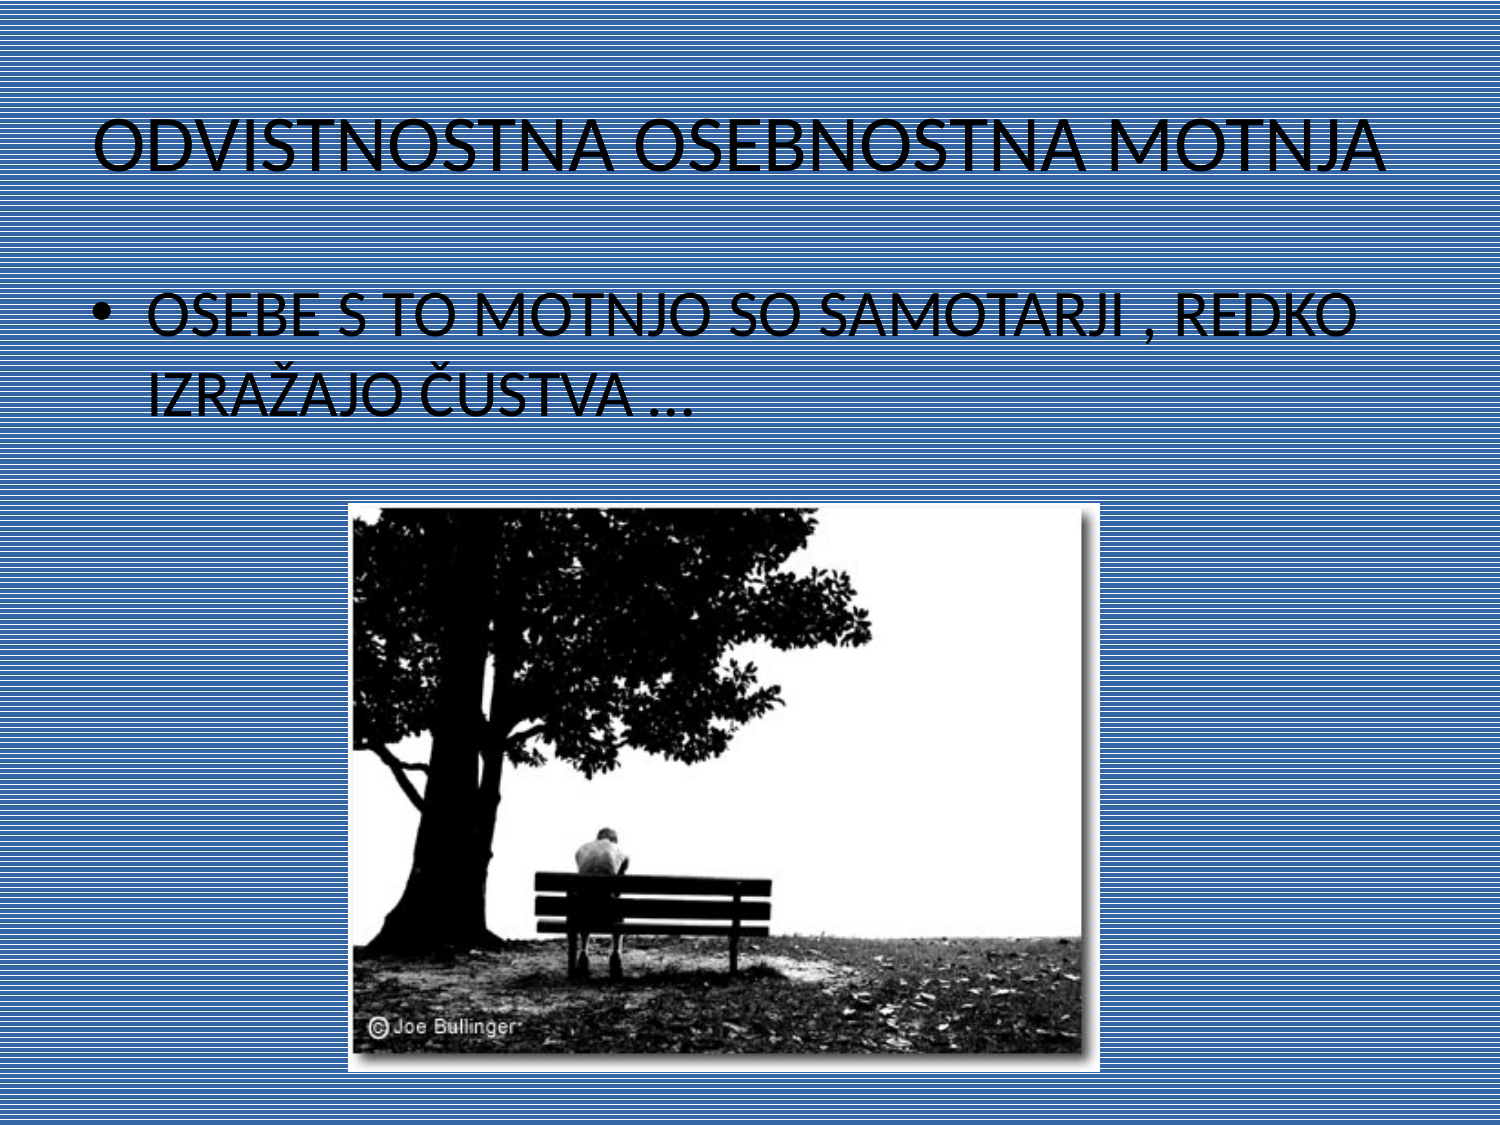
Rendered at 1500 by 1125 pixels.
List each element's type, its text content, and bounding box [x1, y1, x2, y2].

title ODVISTNOSTNA OSEBNOSTNA MOTNJA [75, 45, 1425, 233]
picture [348, 503, 1100, 1072]
list OSEBE S TO MOTNJO SO SAMOTARJI , REDKO IZRAŽAJO ČUSTVA … [75, 262, 1425, 1005]
